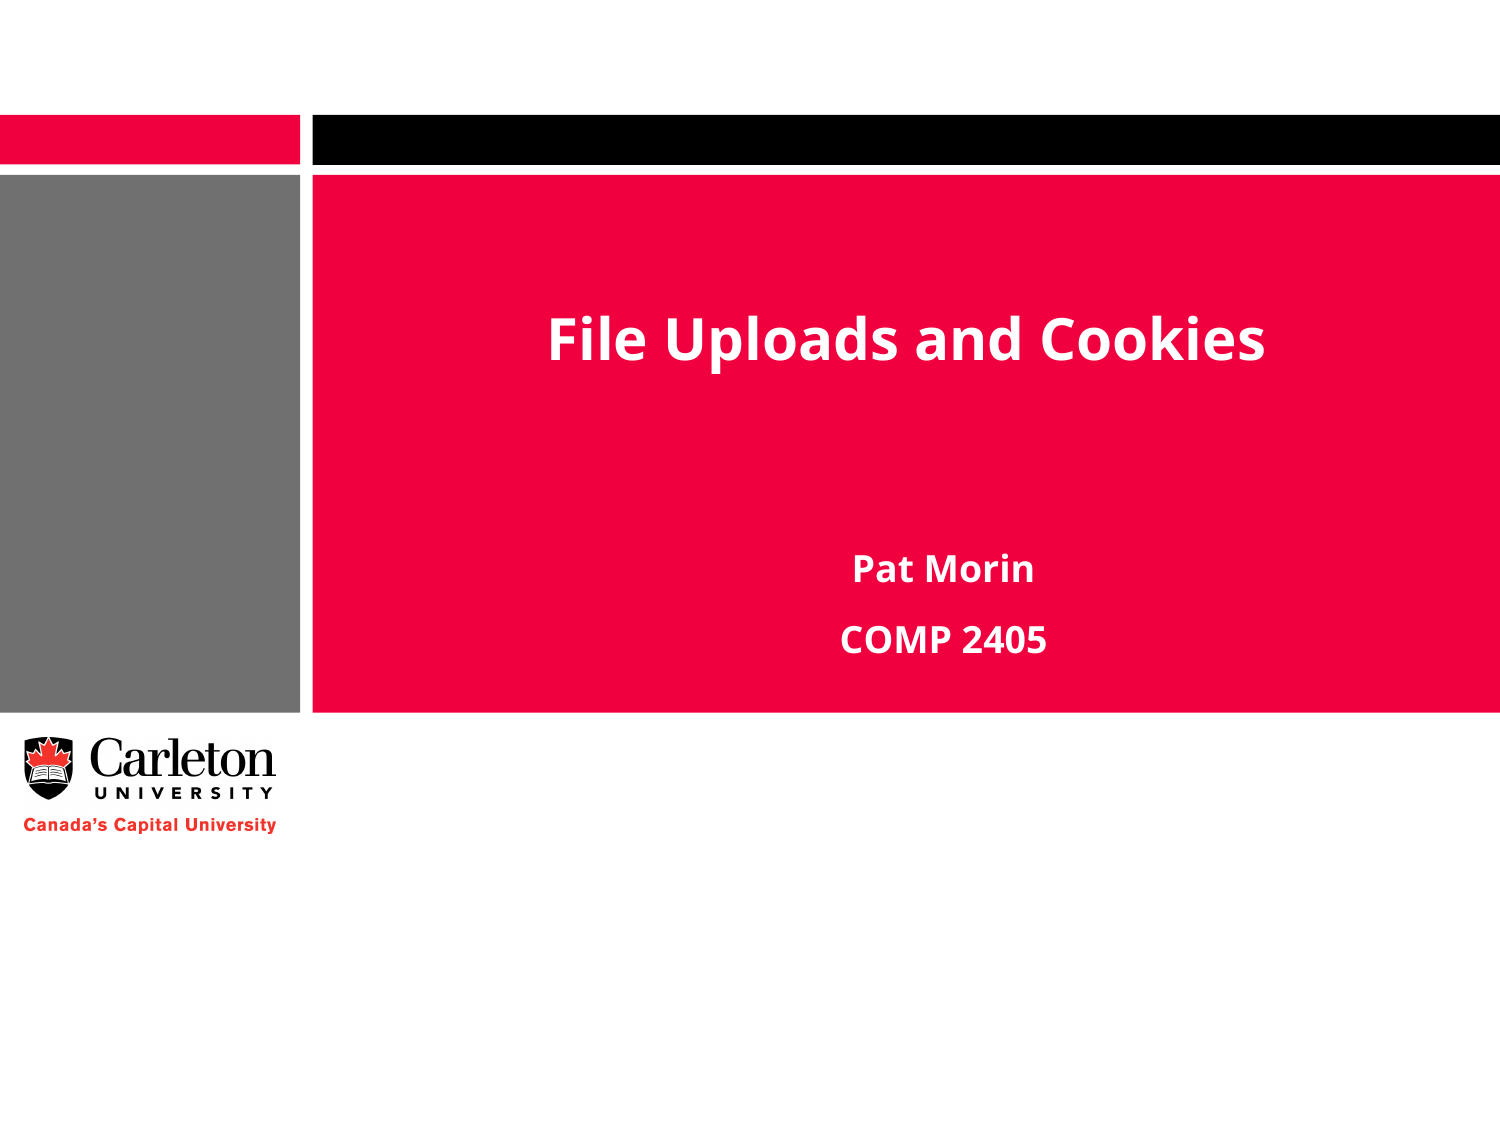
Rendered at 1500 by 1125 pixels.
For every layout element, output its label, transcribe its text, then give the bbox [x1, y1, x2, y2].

title File Uploads and Cookies [312, 174, 1500, 501]
subtitle Pat Morin COMP 2405 [312, 524, 1500, 713]
picture [24, 737, 276, 834]
